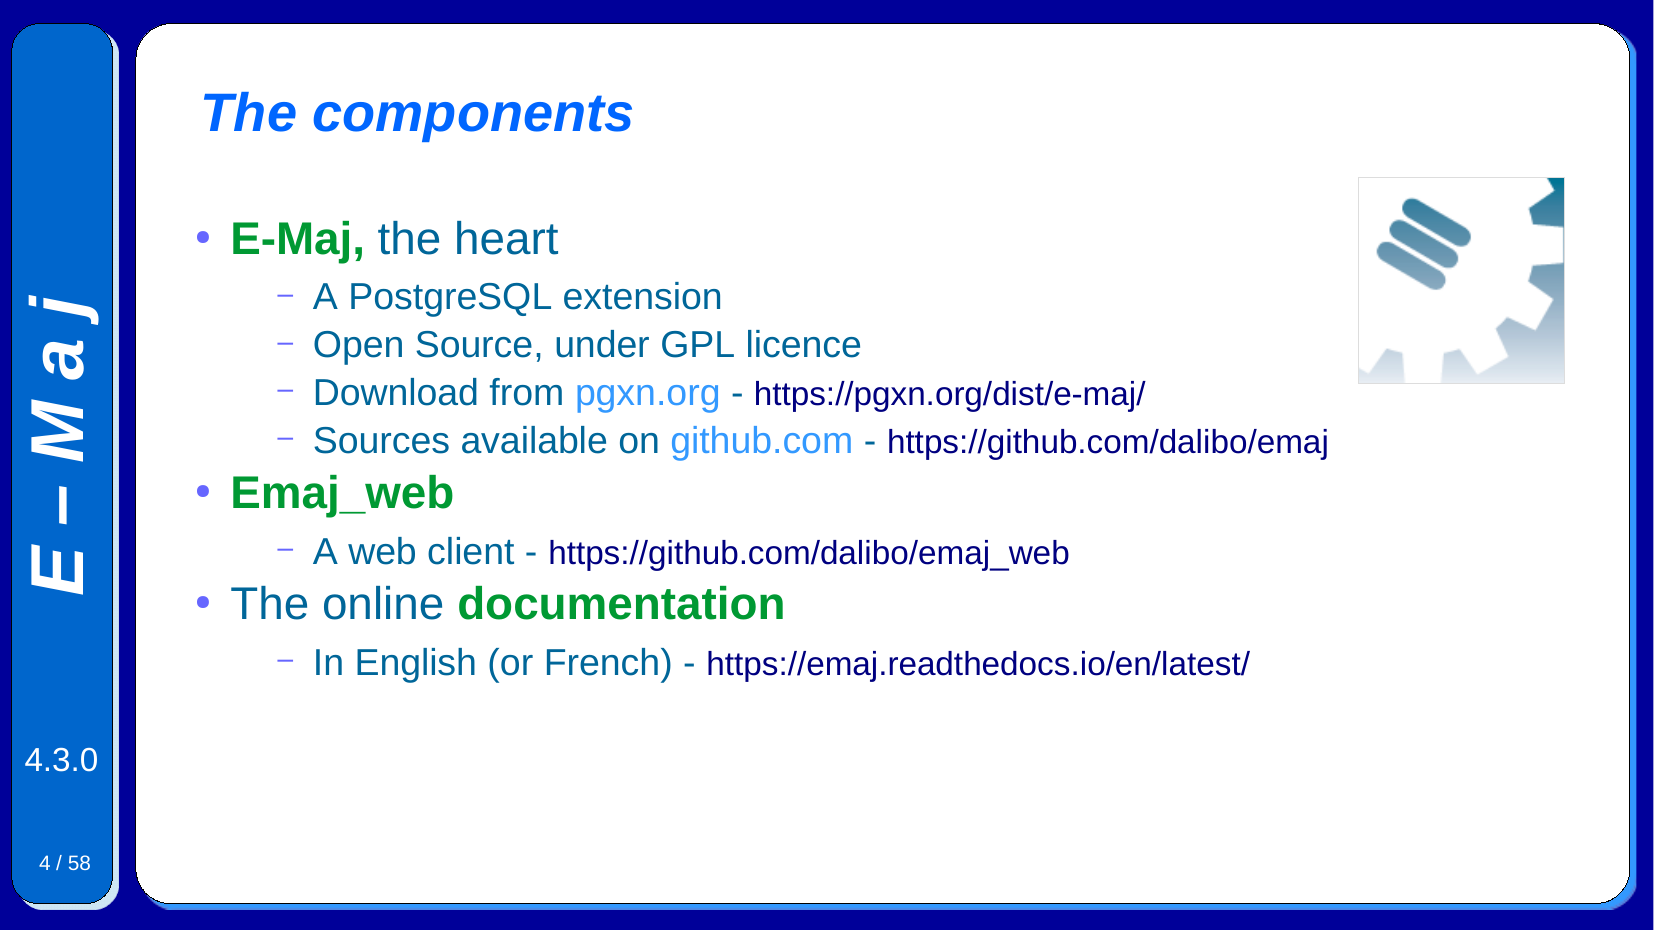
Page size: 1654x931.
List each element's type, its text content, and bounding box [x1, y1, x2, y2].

picture [1358, 177, 1565, 384]
list E-Maj, the heart A PostgreSQL extension Open Source, under GPL licence Download from pgxn.org - https://pgxn.org/dist/e-maj/ Sources available on github.com - https://github.com/dalibo/emaj Emaj_web A web client - https://github.com/dalibo/emaj_web The online documentation In English (or French) - https://emaj.readthedocs.io/en/latest/ [177, 212, 1587, 804]
title The components [200, 34, 1575, 191]
